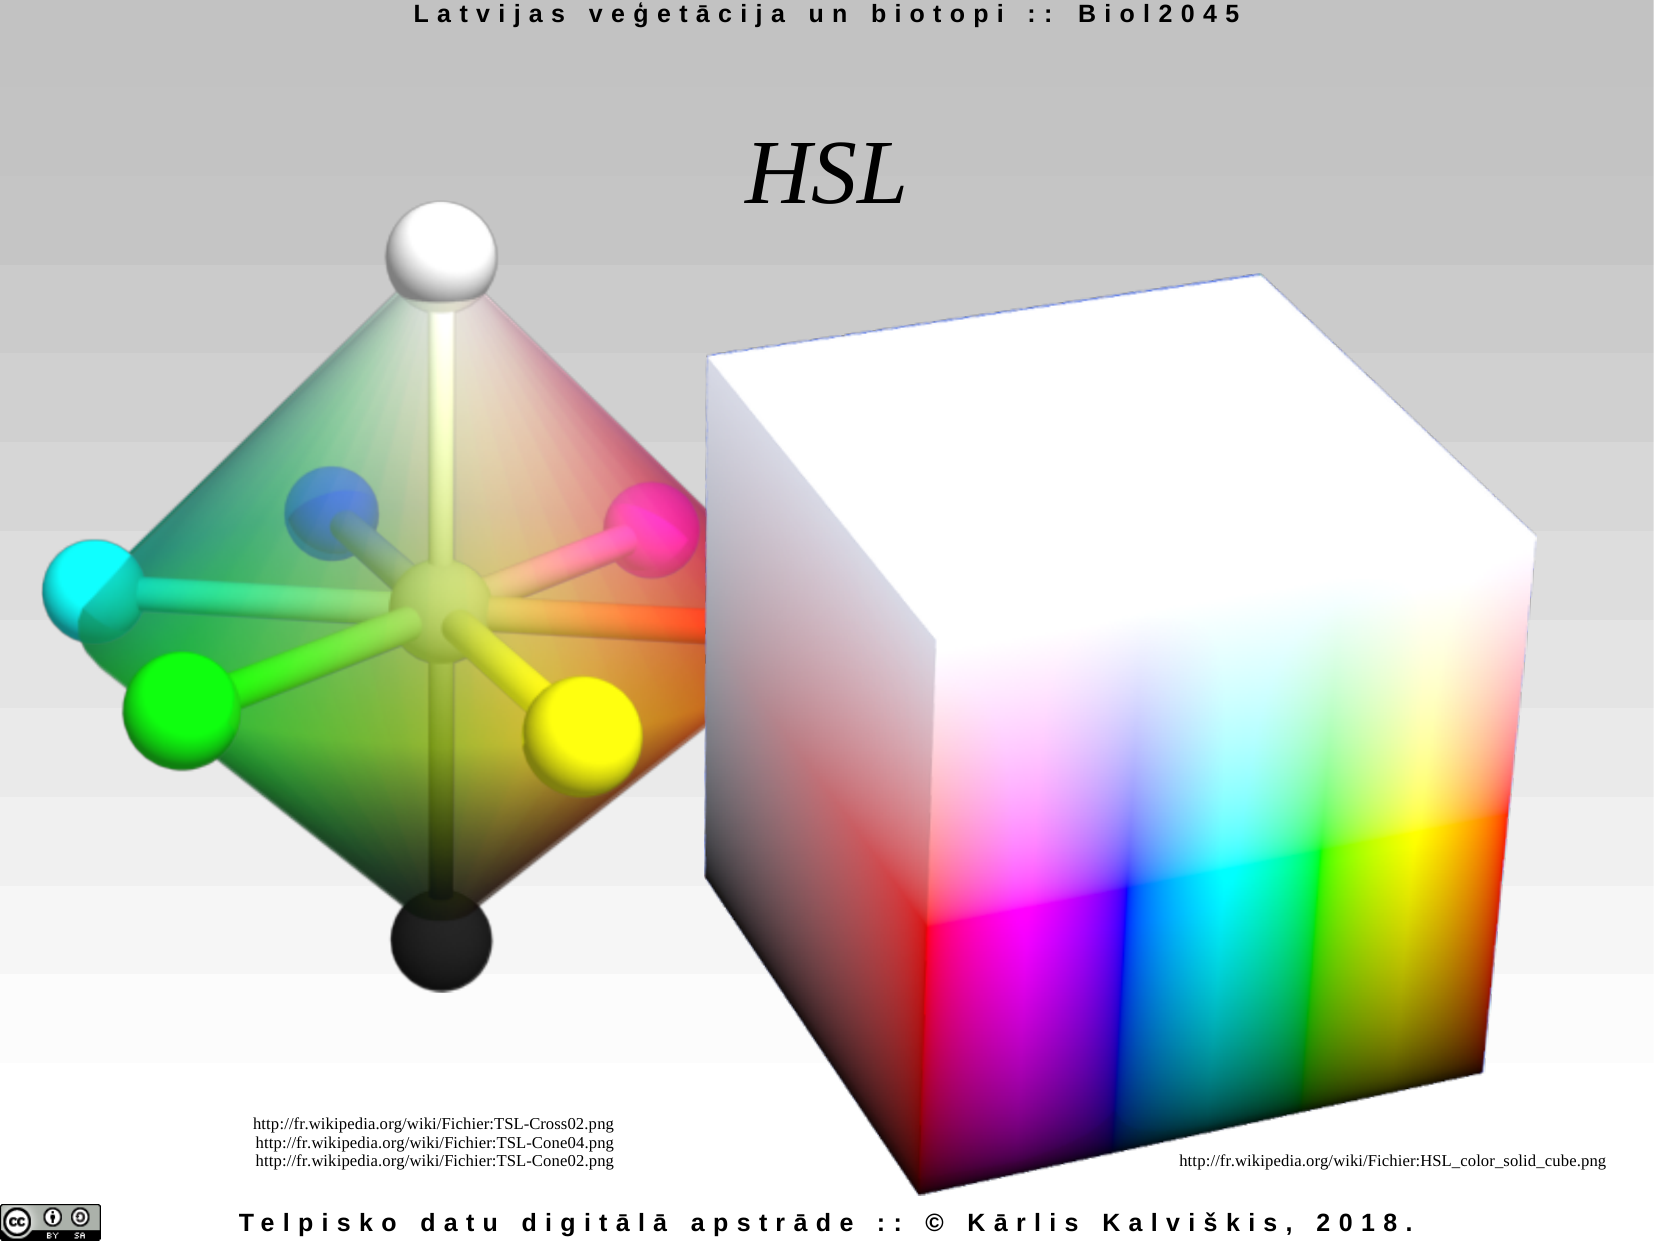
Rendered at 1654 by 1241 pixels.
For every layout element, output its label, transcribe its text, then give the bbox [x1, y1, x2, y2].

title HSL [29, 49, 1625, 296]
text_box http://fr.wikipedia.org/wiki/Fichier:TSL-Cross02.png http://fr.wikipedia.org/wiki/Fichier:TSL-Cone04.png http://fr.wikipedia.org/wiki/Fichier:TSL-Cone02.png [253, 1114, 615, 1171]
picture [0, 0, 1654, 1241]
text_box http://fr.wikipedia.org/wiki/Fichier:HSL_color_solid_cube.png [1537, 1151, 1608, 1171]
